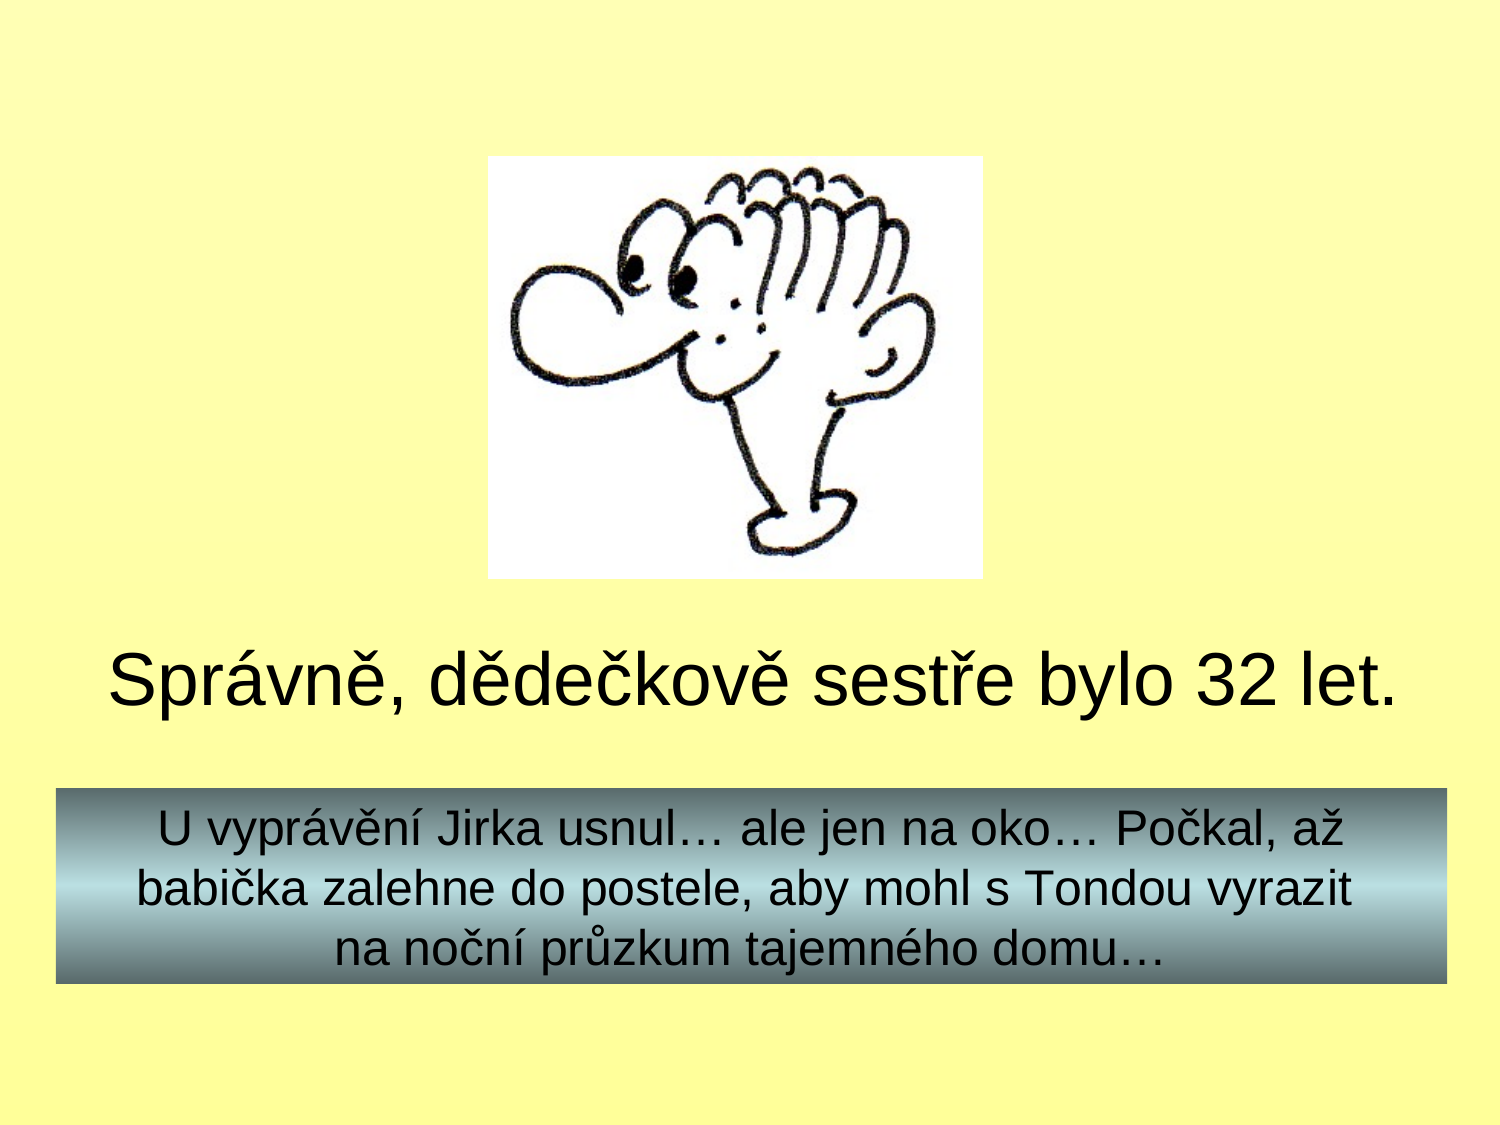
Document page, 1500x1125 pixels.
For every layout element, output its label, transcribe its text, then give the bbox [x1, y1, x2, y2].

title Správně, dědečkově sestře bylo 32 let. [79, 581, 1430, 770]
picture [488, 156, 983, 579]
text_box U vyprávění Jirka usnul… ale jen na oko… Počkal, až babička zalehne do postele, aby mohl s Tondou vyrazit na noční průzkum tajemného domu… [55, 788, 1448, 984]
